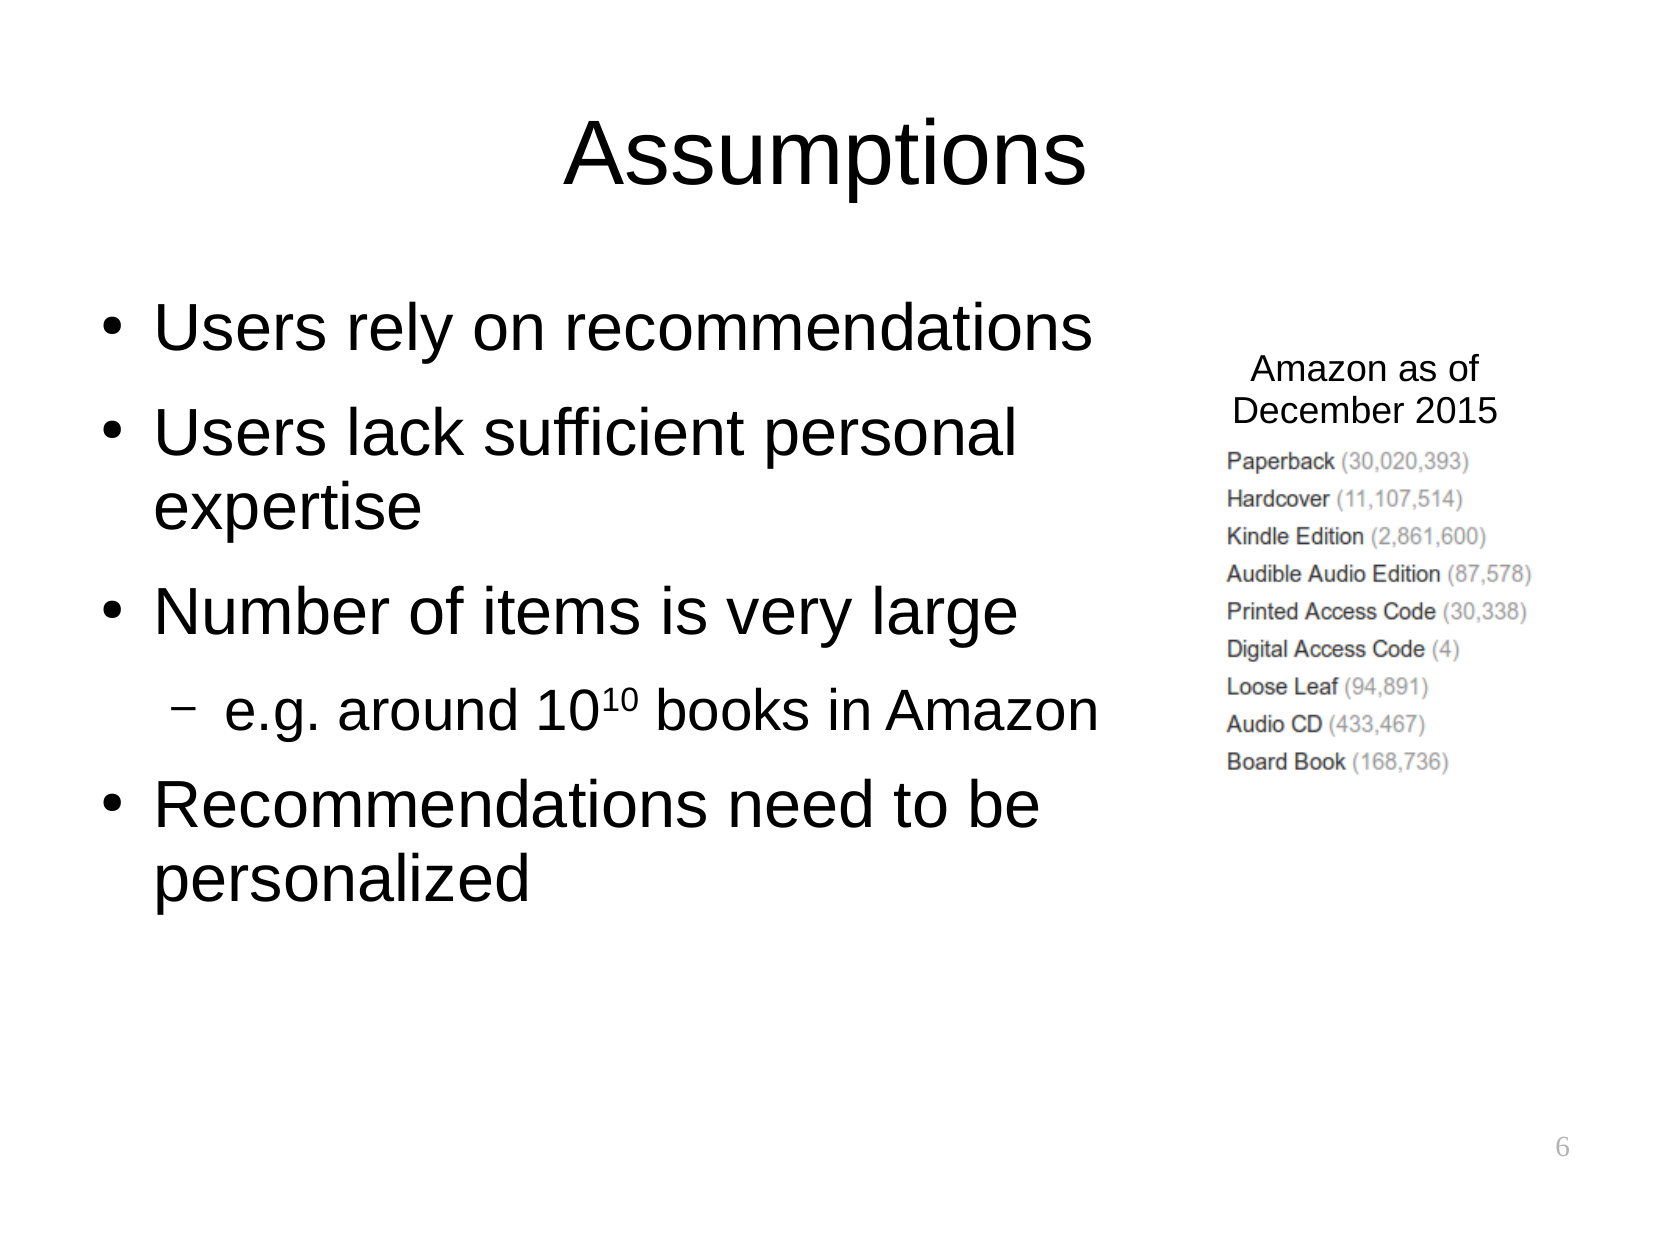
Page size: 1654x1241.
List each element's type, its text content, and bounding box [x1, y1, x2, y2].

picture [1213, 444, 1561, 796]
text_box Amazon as of December 2015 [1200, 339, 1531, 439]
list Users rely on recommendations Users lack sufficient personal expertise Number of items is very large e.g. around 1010 books in Amazon Recommendations need to be personalized [82, 290, 1246, 1010]
title Assumptions [82, 49, 1571, 257]
